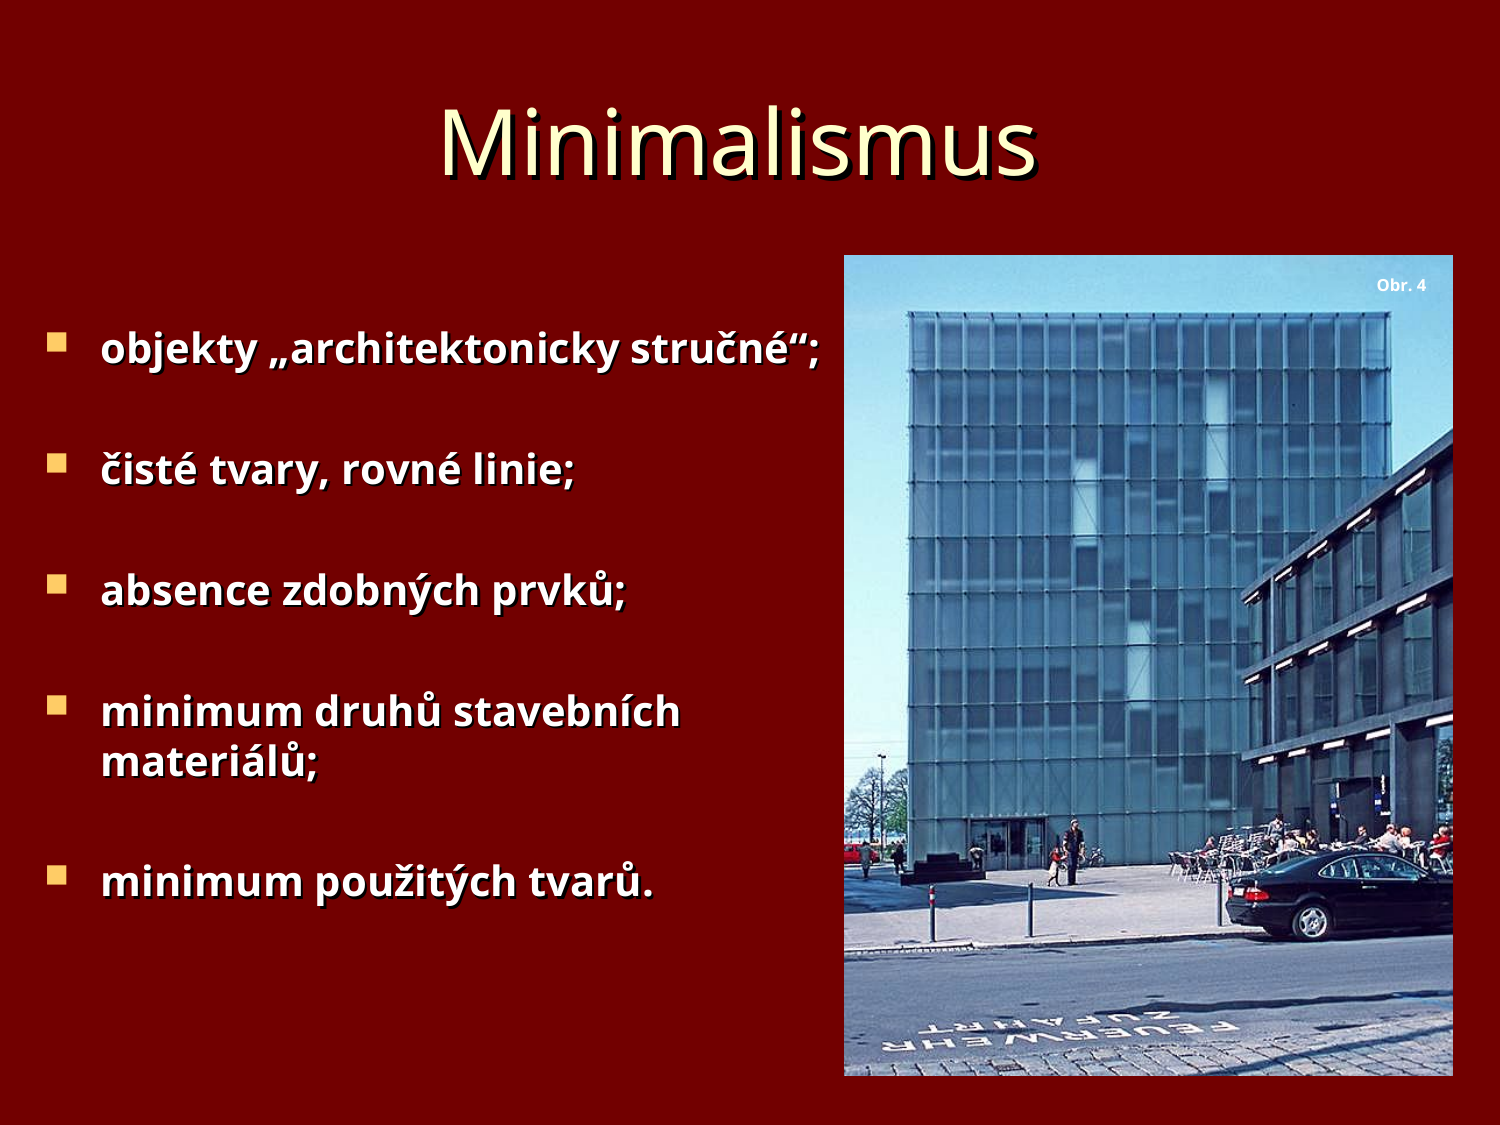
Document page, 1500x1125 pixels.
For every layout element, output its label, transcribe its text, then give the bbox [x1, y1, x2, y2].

text_box Obr. 4 [1361, 266, 1442, 303]
text_box [844, 255, 1453, 1076]
title Minimalismus [75, 45, 1426, 233]
list objekty „architektonicky stručné“; čisté tvary, rovné linie; absence zdobných prvků; minimum druhů stavebních materiálů; minimum použitých tvarů. [29, 314, 844, 1001]
